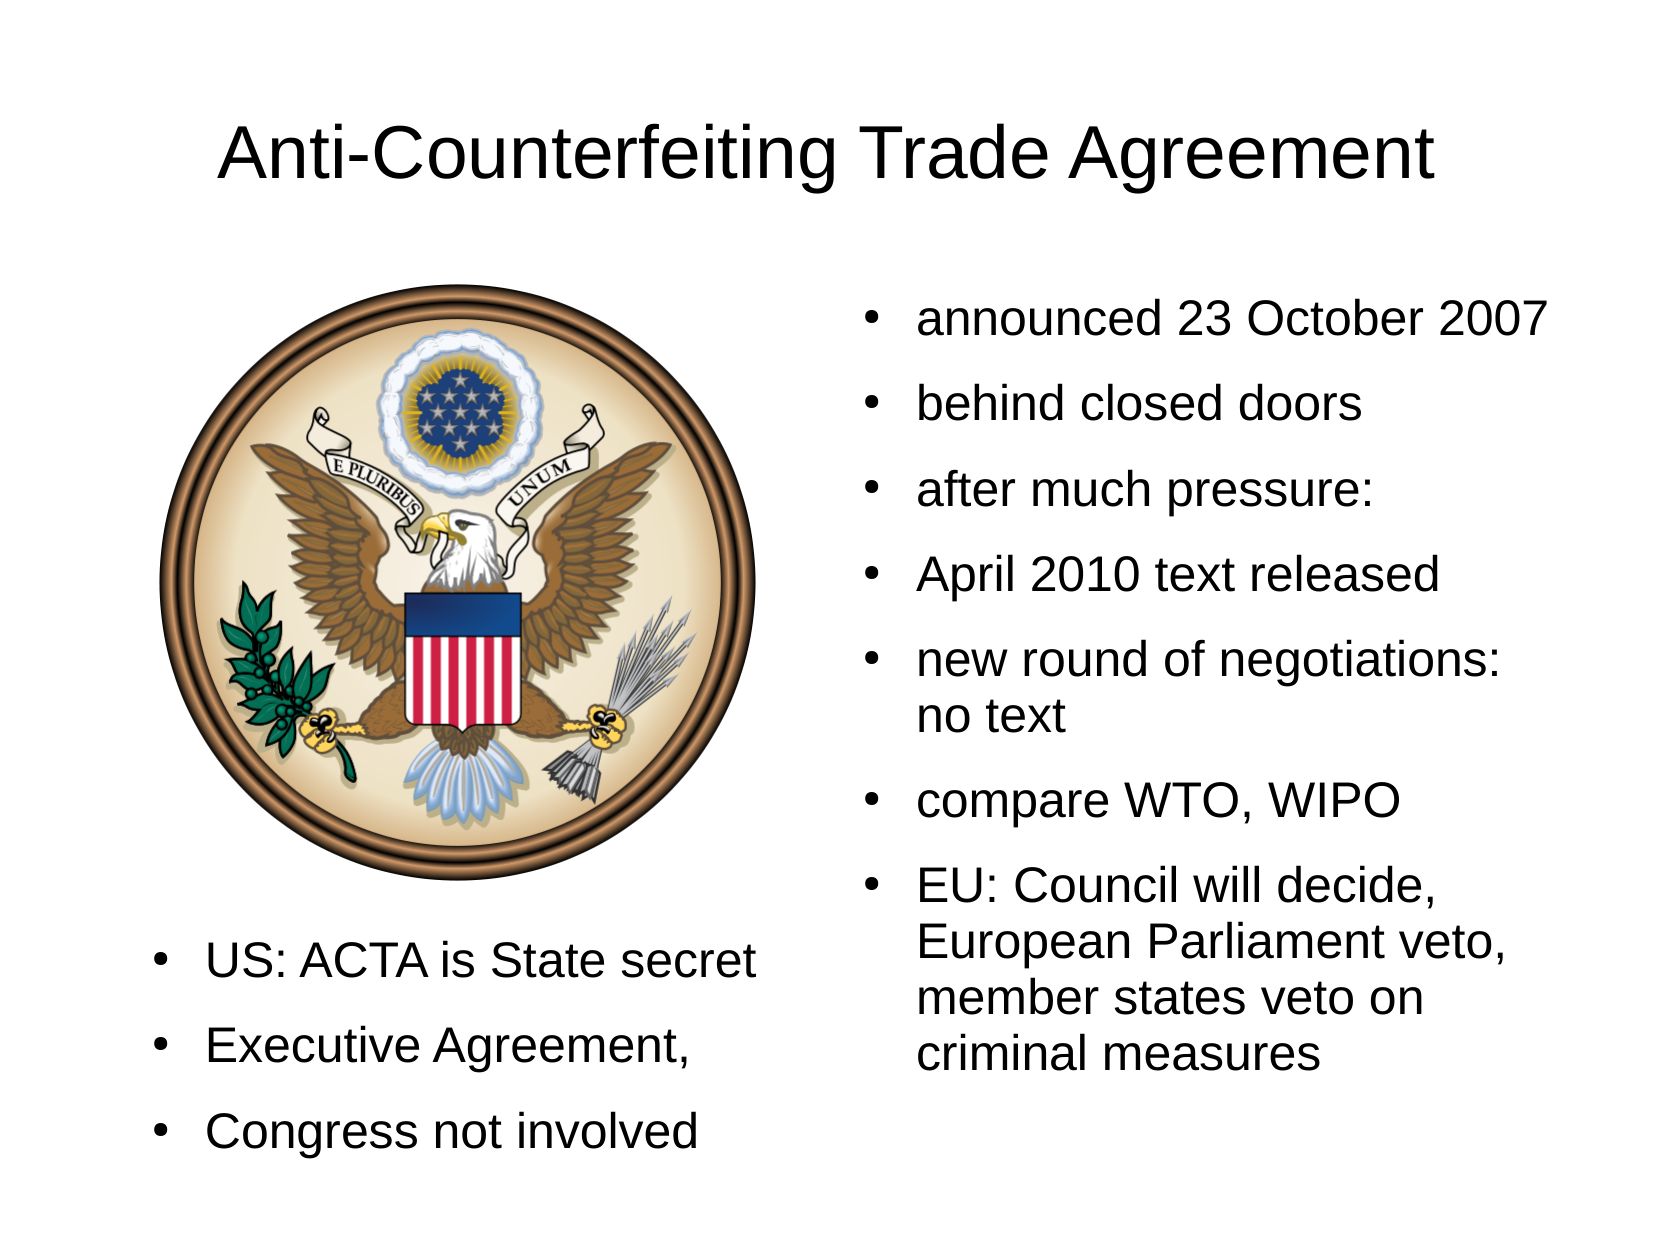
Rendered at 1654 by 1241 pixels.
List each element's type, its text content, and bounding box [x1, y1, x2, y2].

title Anti-Counterfeiting Trade Agreement [82, 49, 1571, 257]
list announced 23 October 2007 behind closed doors after much pressure: April 2010 text released new round of negotiations: no text compare WTO, WIPO EU: Council will decide, European Parliament veto, member states veto on criminal measures [845, 290, 1572, 1150]
picture [157, 282, 758, 883]
text_box US: ACTA is State secret Executive Agreement, Congress not involved [134, 932, 772, 1178]
